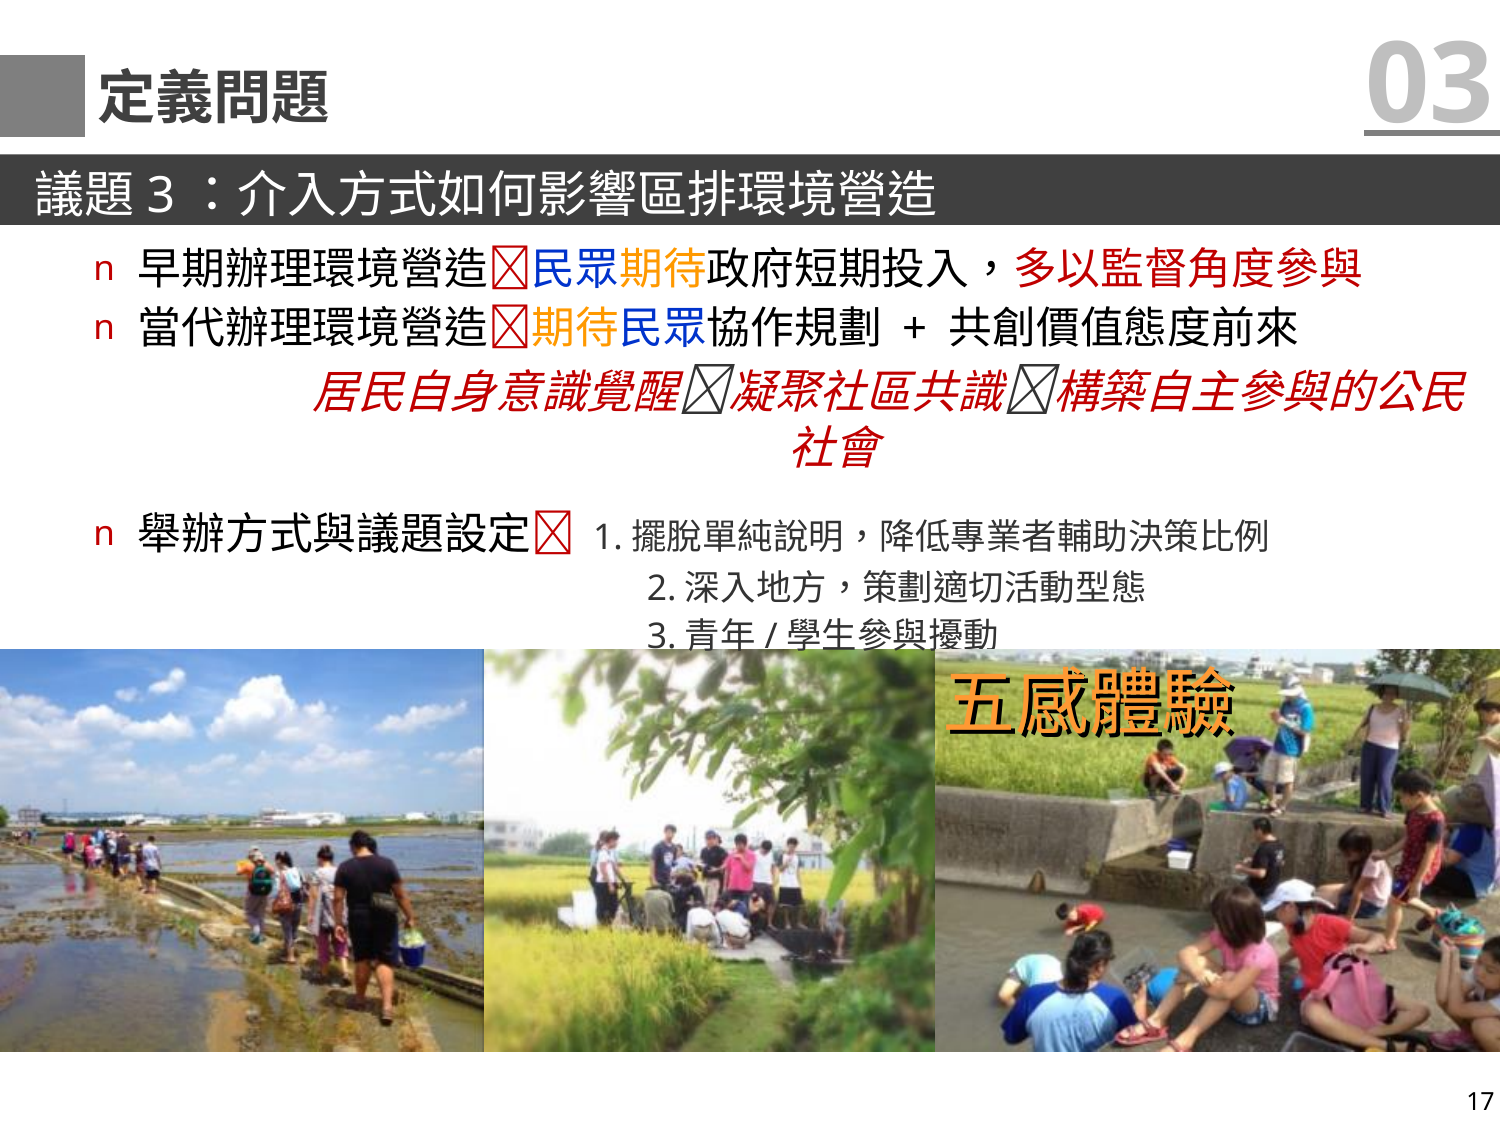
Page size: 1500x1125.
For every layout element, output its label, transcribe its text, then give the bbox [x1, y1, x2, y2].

text_box 17 [1451, 1077, 1500, 1125]
picture [0, 649, 1500, 1052]
text_box 議題3：介入方式如何影響區排環境營造 [0, 154, 1500, 225]
text_box 早期辦理環境營造民眾期待政府短期投入，多以監督角度參與 當代辦理環境營造期待民眾協作規劃 + 共創價值態度前來 居民自身意識覺醒凝聚社區共識構築自主參與的公民社會 舉辦方式與議題設定 1.擺脫單純說明，降低專業者輔助決策比例 2.深入地方，策劃適切活動型態 3.青年/學生參與擾動 [21, 233, 1500, 708]
text_box 五感體驗 [927, 648, 1249, 751]
title 定義問題 [82, 49, 1426, 142]
